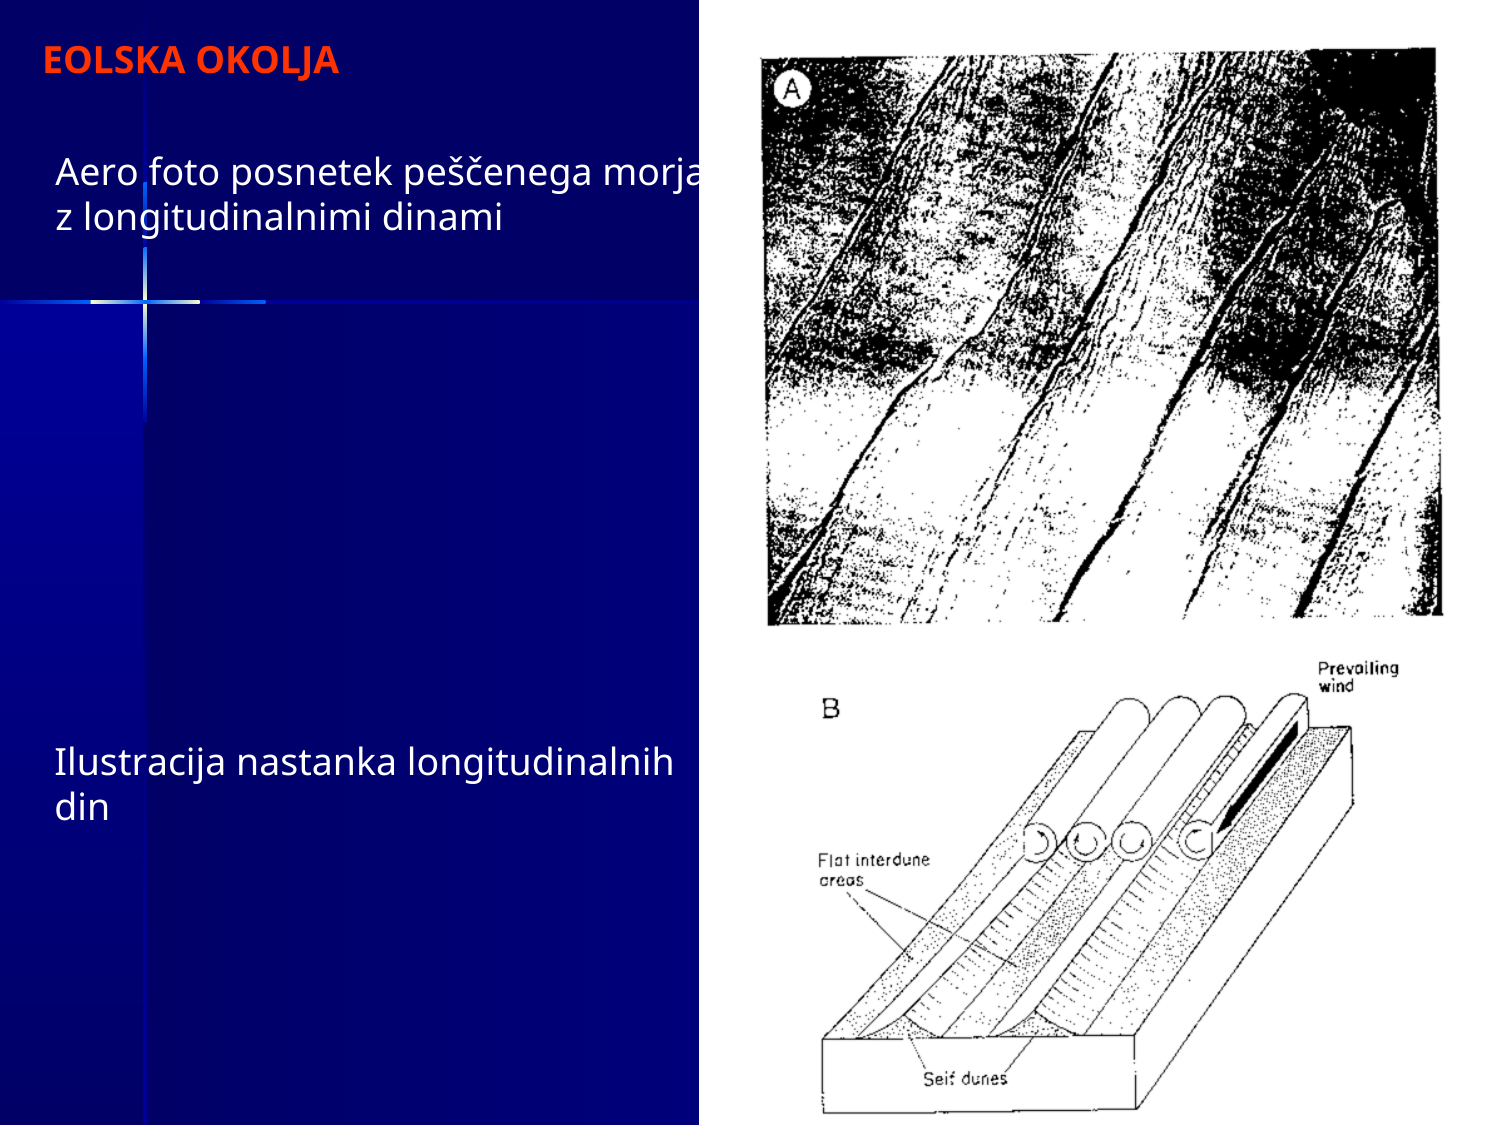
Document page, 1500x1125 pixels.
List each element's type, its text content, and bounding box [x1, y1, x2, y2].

text_box Aero foto posnetek peščenega morja z longitudinalnimi dinami [40, 139, 722, 246]
text_box Ilustracija nastanka longitudinalnih din [39, 730, 691, 836]
picture [699, 0, 1500, 1125]
text_box EOLSKA OKOLJA [27, 28, 355, 89]
